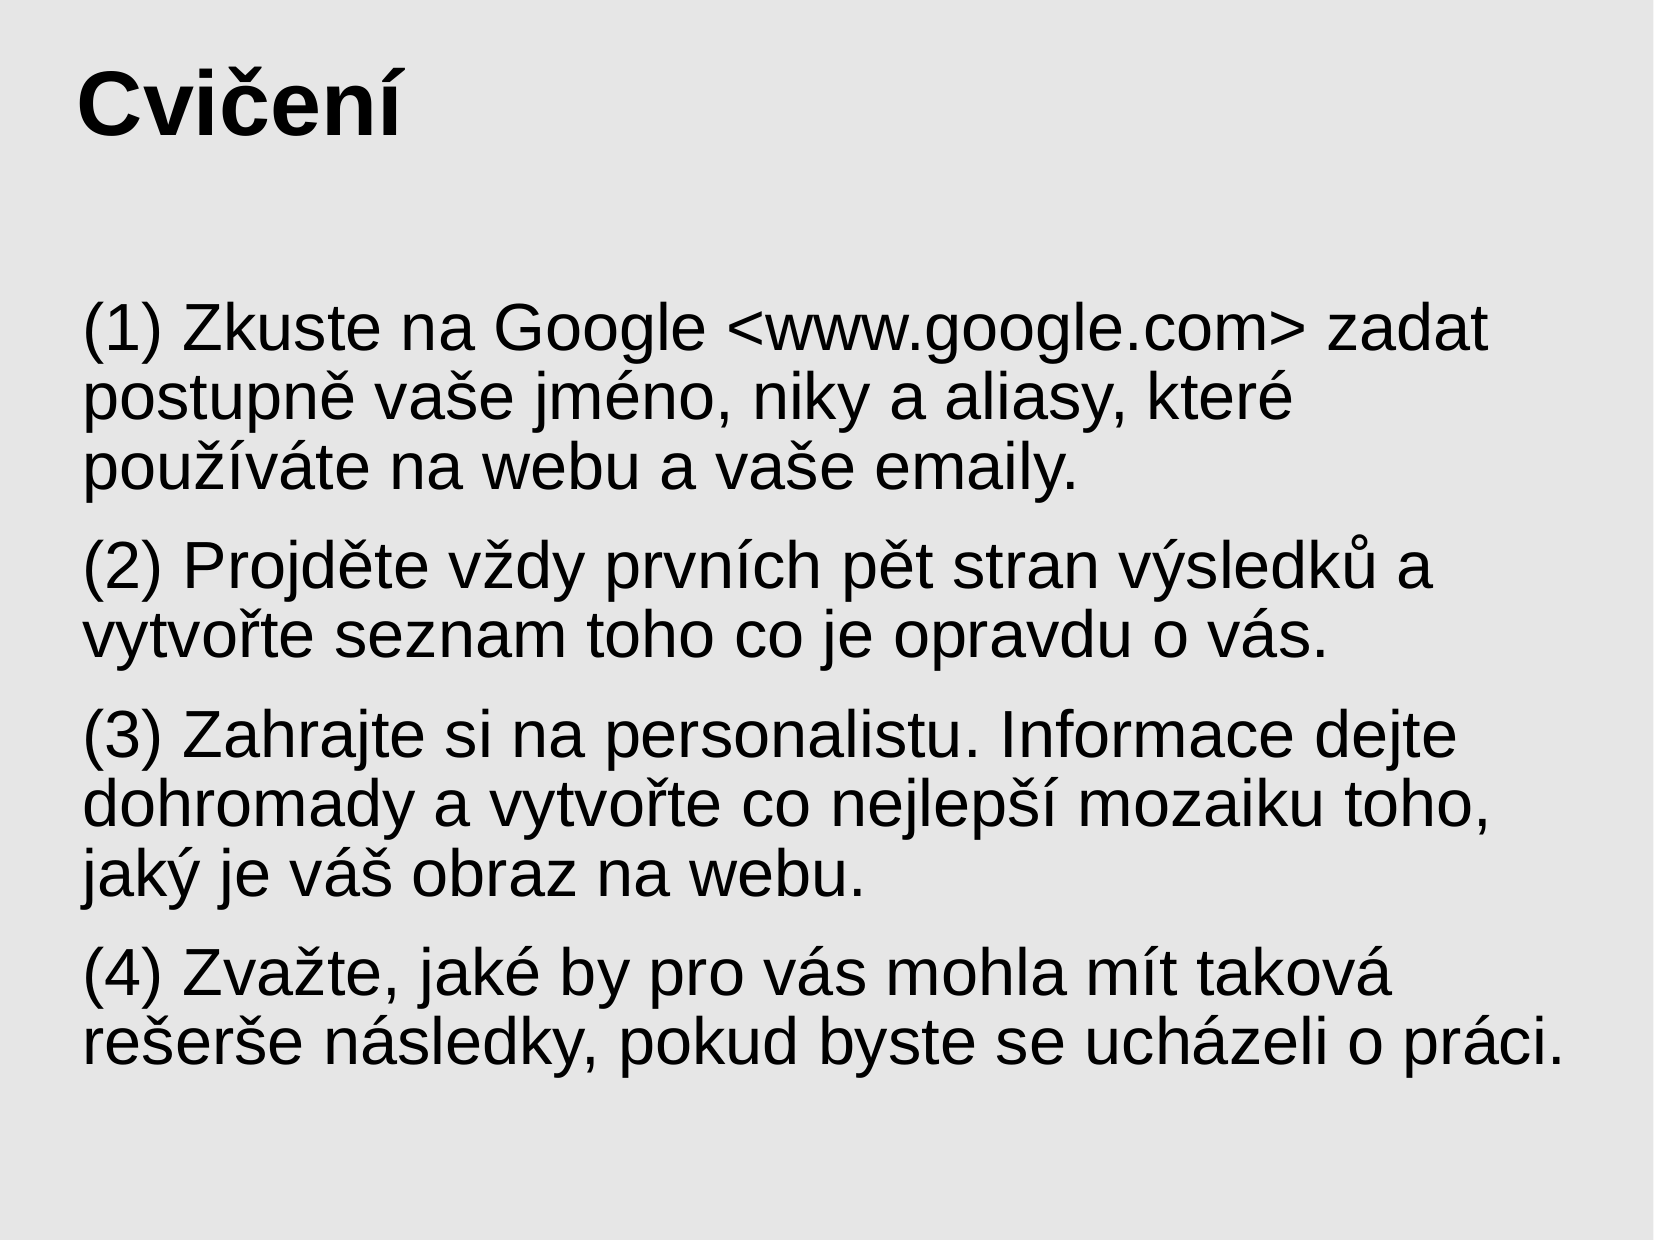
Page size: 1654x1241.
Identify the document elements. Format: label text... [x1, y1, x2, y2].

title Cvičení [76, 0, 1565, 208]
list Zkuste na Google <www.google.com> zadat postupně vaše jméno, niky a aliasy, které používáte na webu a vaše emaily. Projděte vždy prvních pět stran výsledků a vytvořte seznam toho co je opravdu o vás. Zahrajte si na personalistu. Informace dejte dohromady a vytvořte co nejlepší mozaiku toho, jaký je váš obraz na webu. Zvažte, jaké by pro vás mohla mít taková rešerše následky, pokud byste se ucházeli o práci. [82, 290, 1571, 1202]
